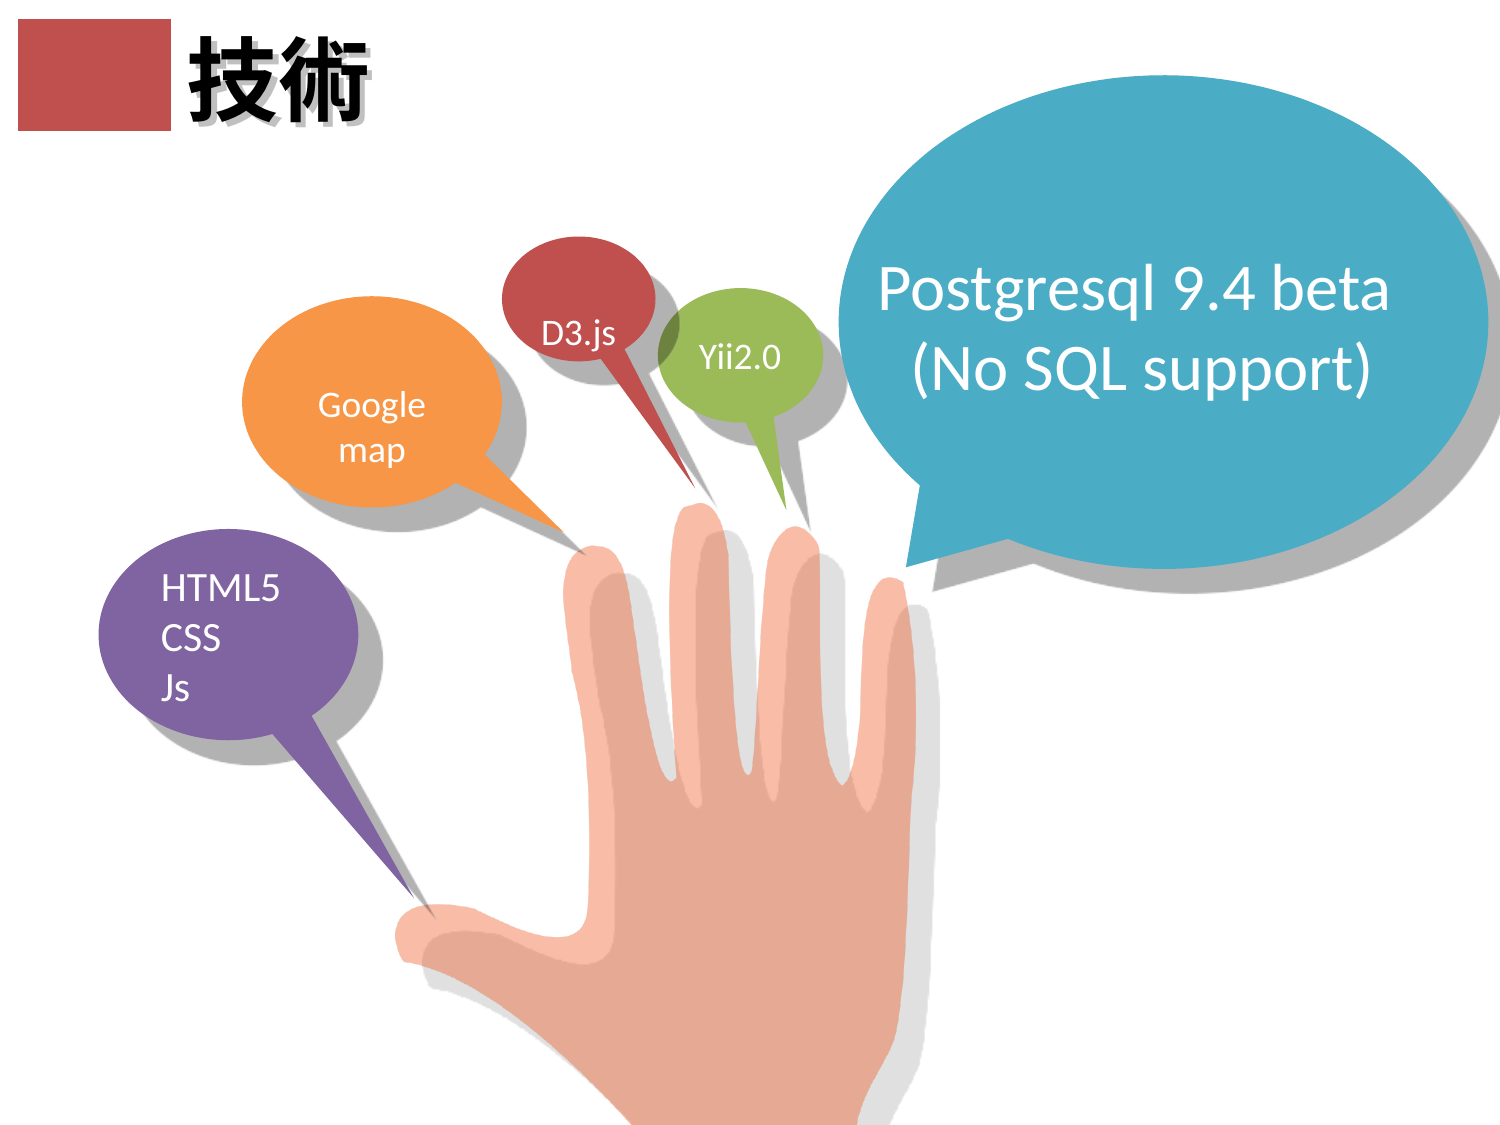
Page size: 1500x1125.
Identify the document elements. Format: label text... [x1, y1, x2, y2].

text_box Google map [242, 296, 564, 533]
text_box Yii2.0 [683, 324, 798, 386]
text_box 技術 [29, 0, 528, 172]
text_box [98, 553, 145, 716]
text_box Postgresql 9.4 beta (No SQL support) [862, 236, 1465, 459]
text_box [657, 288, 824, 504]
text_box [838, 75, 1489, 415]
text_box [18, 19, 29, 131]
text_box D3.js [501, 236, 696, 489]
text_box HTML5 CSS Js [145, 551, 298, 764]
text_box [893, 459, 1434, 569]
picture [395, 504, 916, 1125]
text_box [149, 528, 414, 899]
